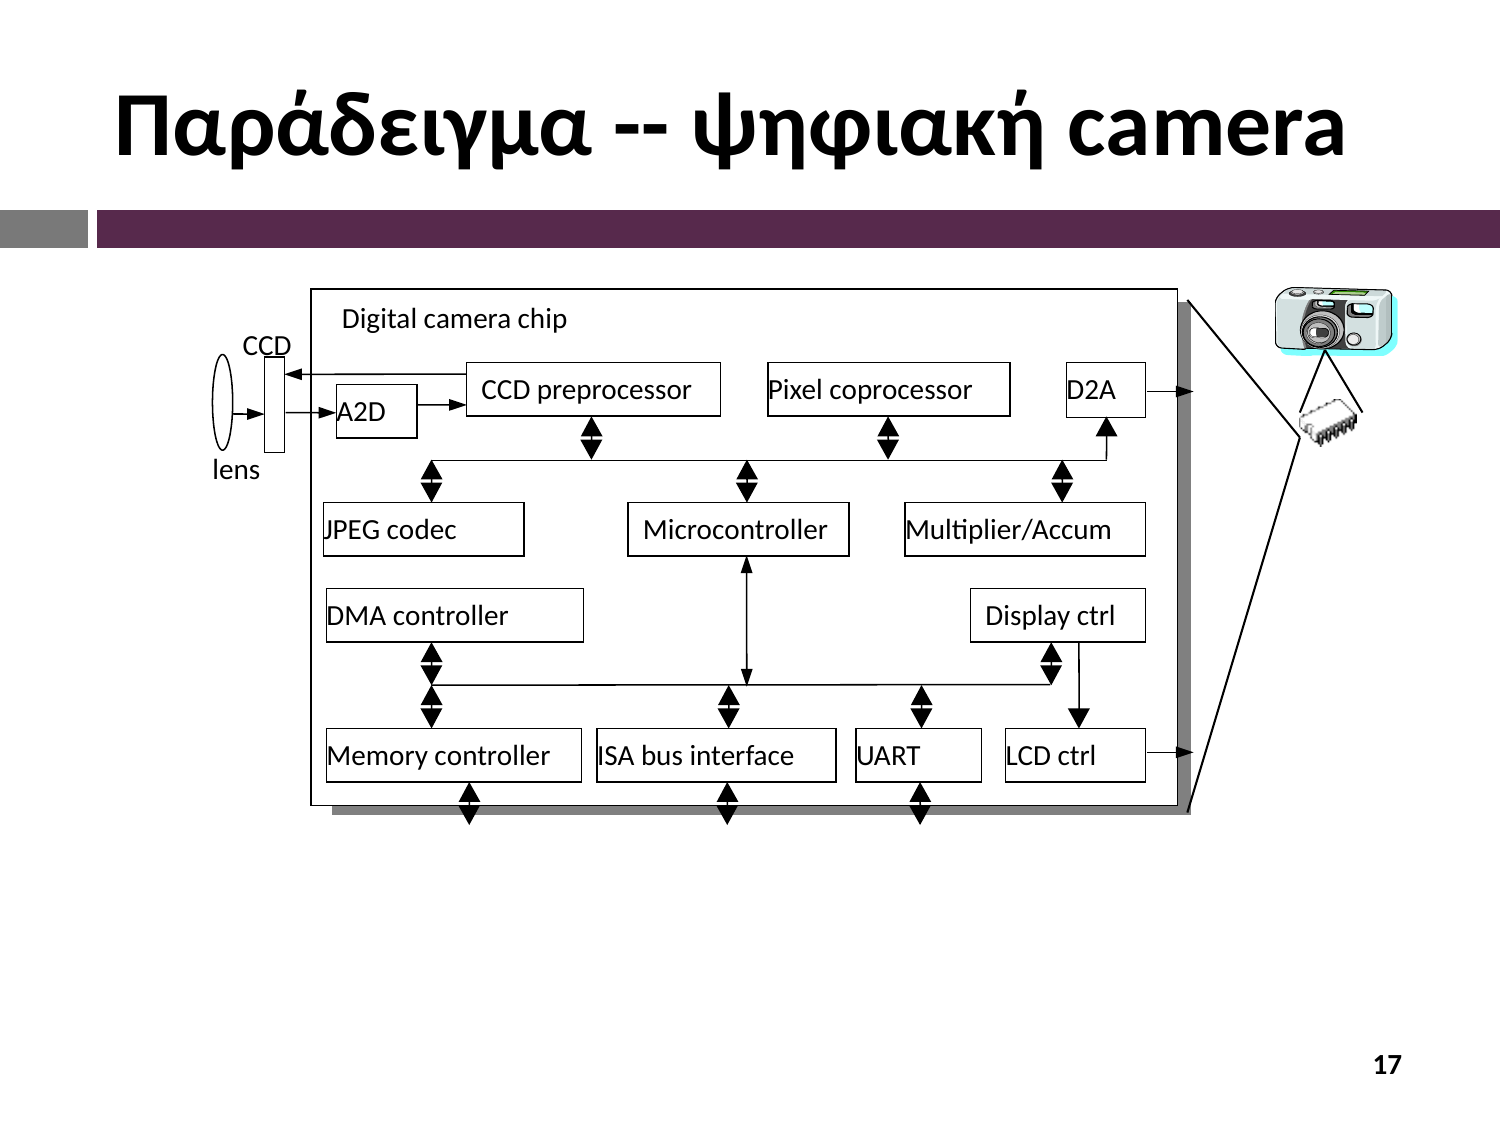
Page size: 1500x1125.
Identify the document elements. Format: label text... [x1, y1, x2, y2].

text_box UART [856, 728, 981, 782]
text_box DMA controller [326, 589, 583, 642]
text_box [311, 375, 466, 412]
text_box A2D [336, 385, 417, 438]
text_box Multiplier/Accum [905, 502, 1145, 556]
text_box LCD ctrl [1006, 728, 1145, 782]
text_box lens [212, 450, 261, 485]
picture [1299, 399, 1303, 409]
text_box D2A [1066, 363, 1146, 418]
text_box Display ctrl [970, 589, 1145, 642]
picture [1299, 399, 1357, 447]
text_box JPEG codec [324, 502, 524, 556]
text_box [264, 362, 285, 453]
text_box Microcontroller [628, 502, 849, 556]
text_box Digital camera chip [342, 299, 568, 334]
text_box CCD [243, 327, 292, 362]
text_box Memory controller [326, 728, 582, 782]
text_box [212, 354, 233, 450]
text_box Pixel coprocessor [768, 363, 1010, 416]
text_box CCD preprocessor [466, 363, 720, 416]
text_box [311, 289, 1191, 826]
chart [1275, 287, 1398, 356]
title Παράδειγμα -- ψηφιακή camera [99, 37, 1438, 201]
text_box [1312, 1025, 1463, 1101]
text_box ISA bus interface [597, 728, 836, 782]
